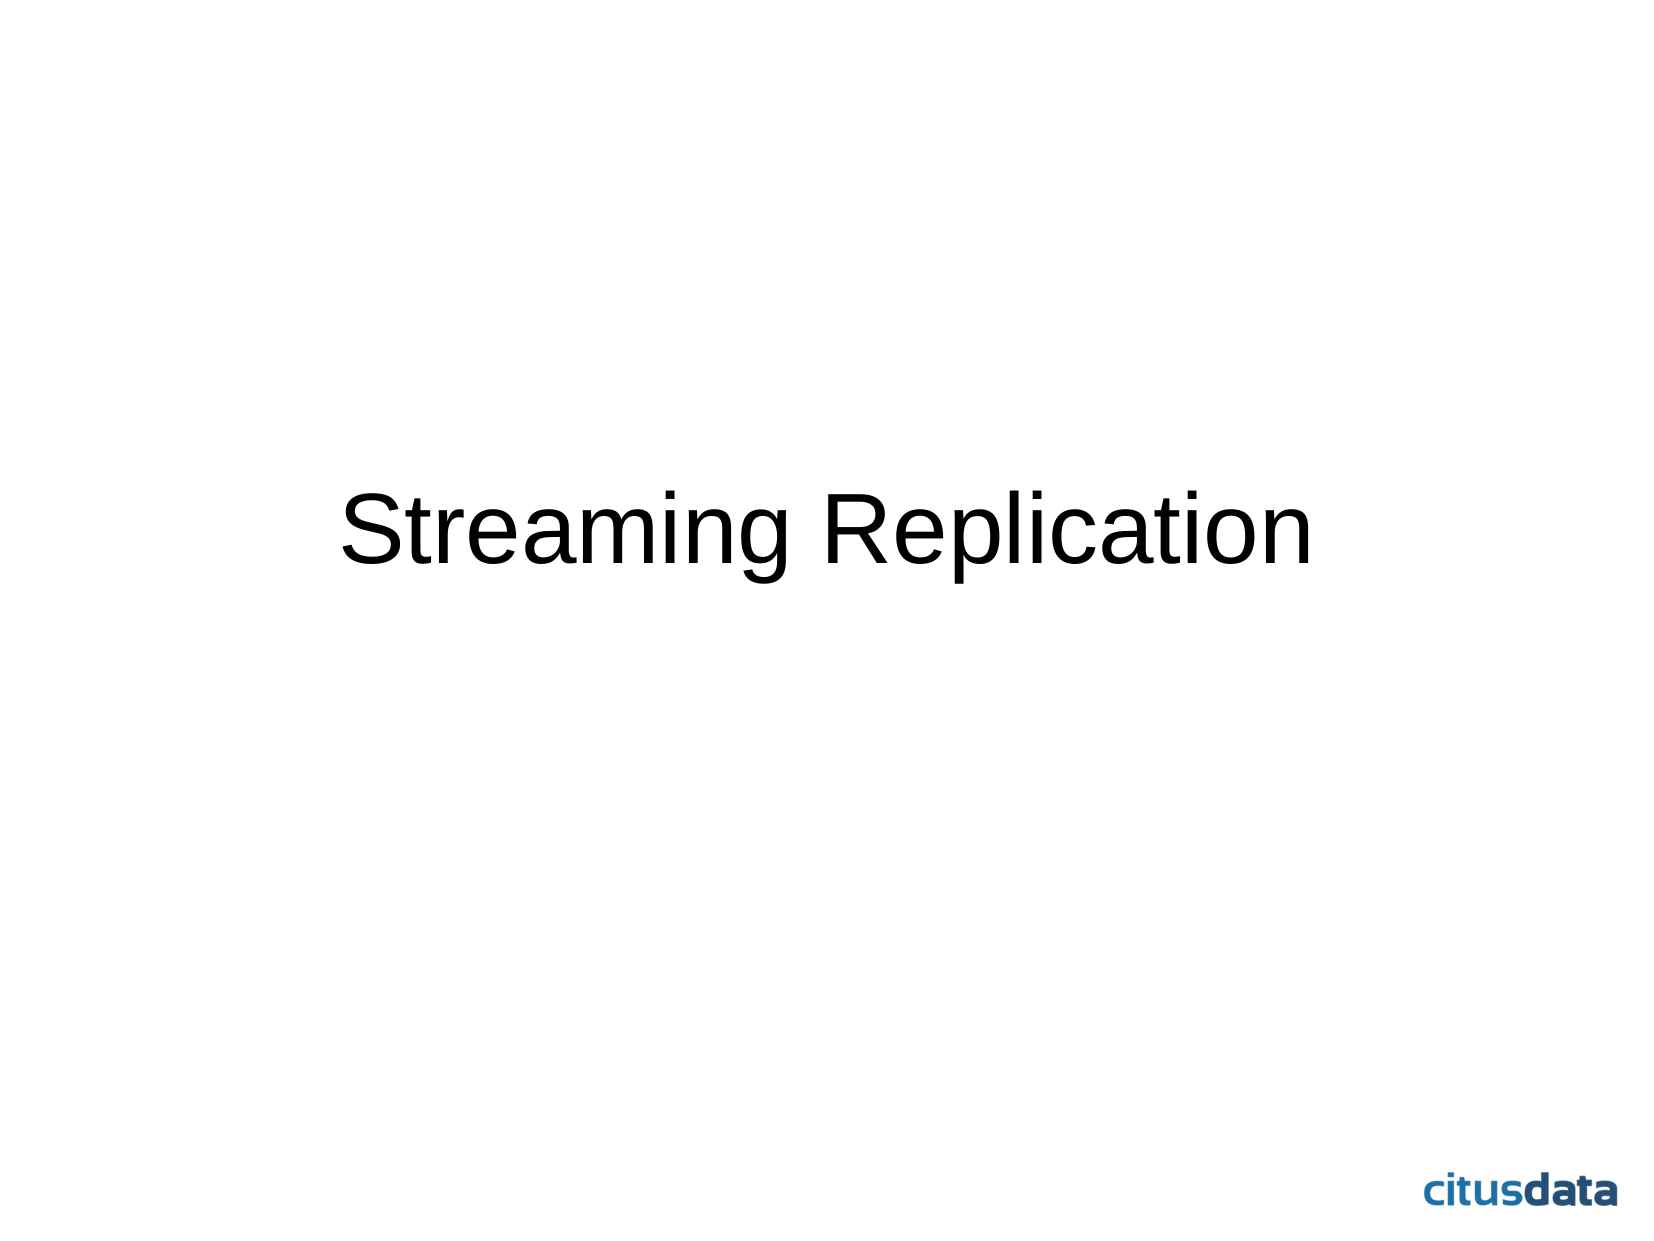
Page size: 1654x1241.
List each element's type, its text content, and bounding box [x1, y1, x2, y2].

picture [1420, 1167, 1622, 1209]
subtitle Streaming Replication [82, 49, 1571, 1010]
